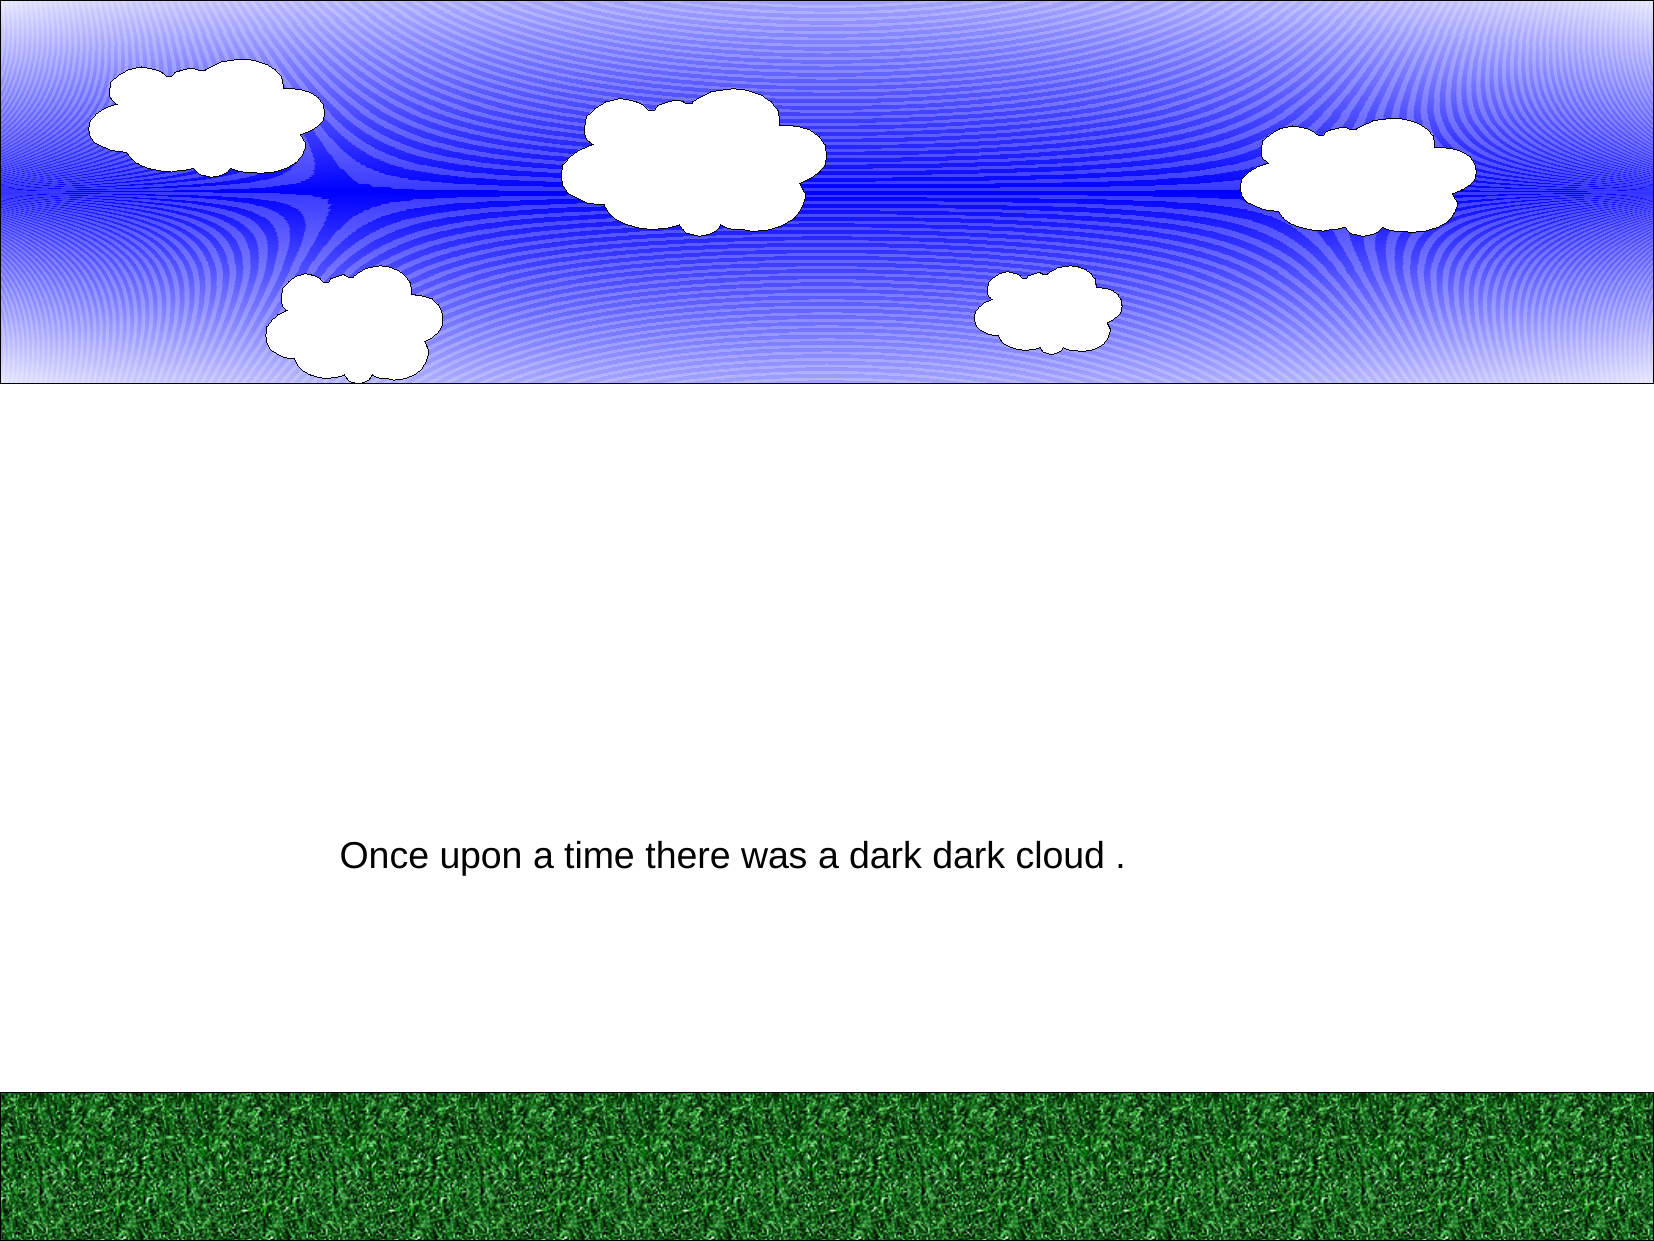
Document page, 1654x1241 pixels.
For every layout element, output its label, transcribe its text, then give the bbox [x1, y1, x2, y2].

text_box [0, 1092, 1654, 1241]
text_box [0, 0, 1654, 384]
text_box Once upon a time there was a dark dark cloud . [324, 826, 1241, 884]
